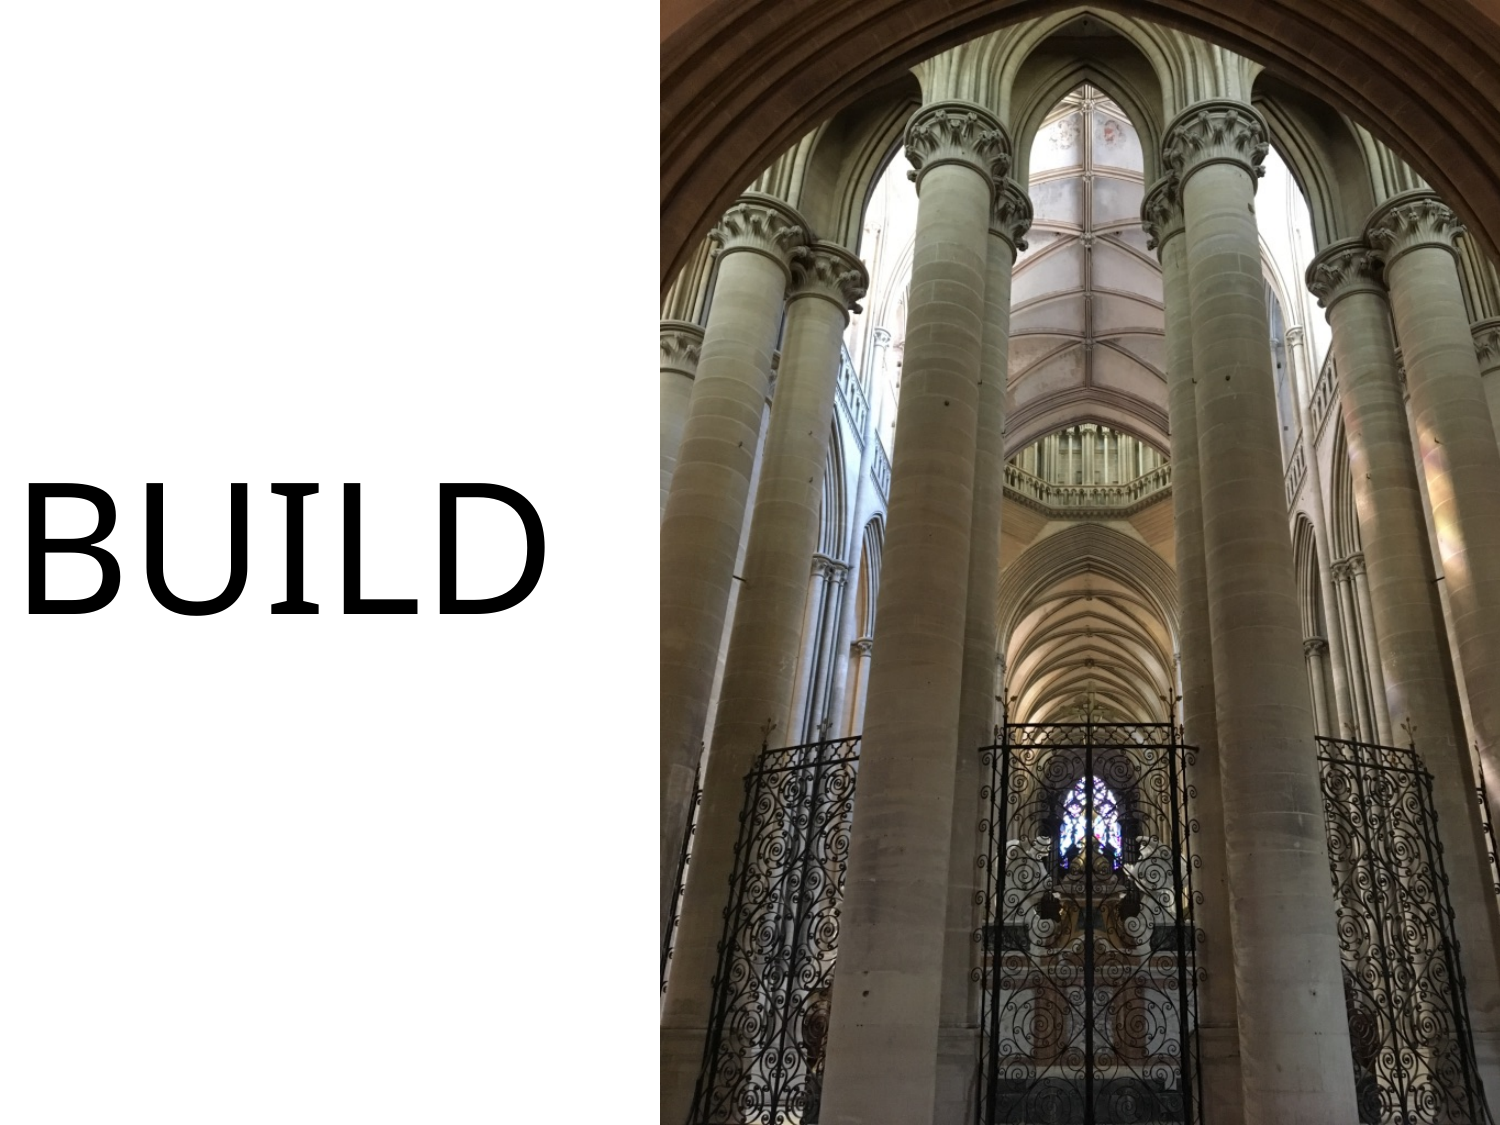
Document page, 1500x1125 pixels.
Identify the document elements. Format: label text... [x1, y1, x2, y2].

picture [660, 0, 1500, 1125]
text_box BUILD [0, 410, 660, 931]
